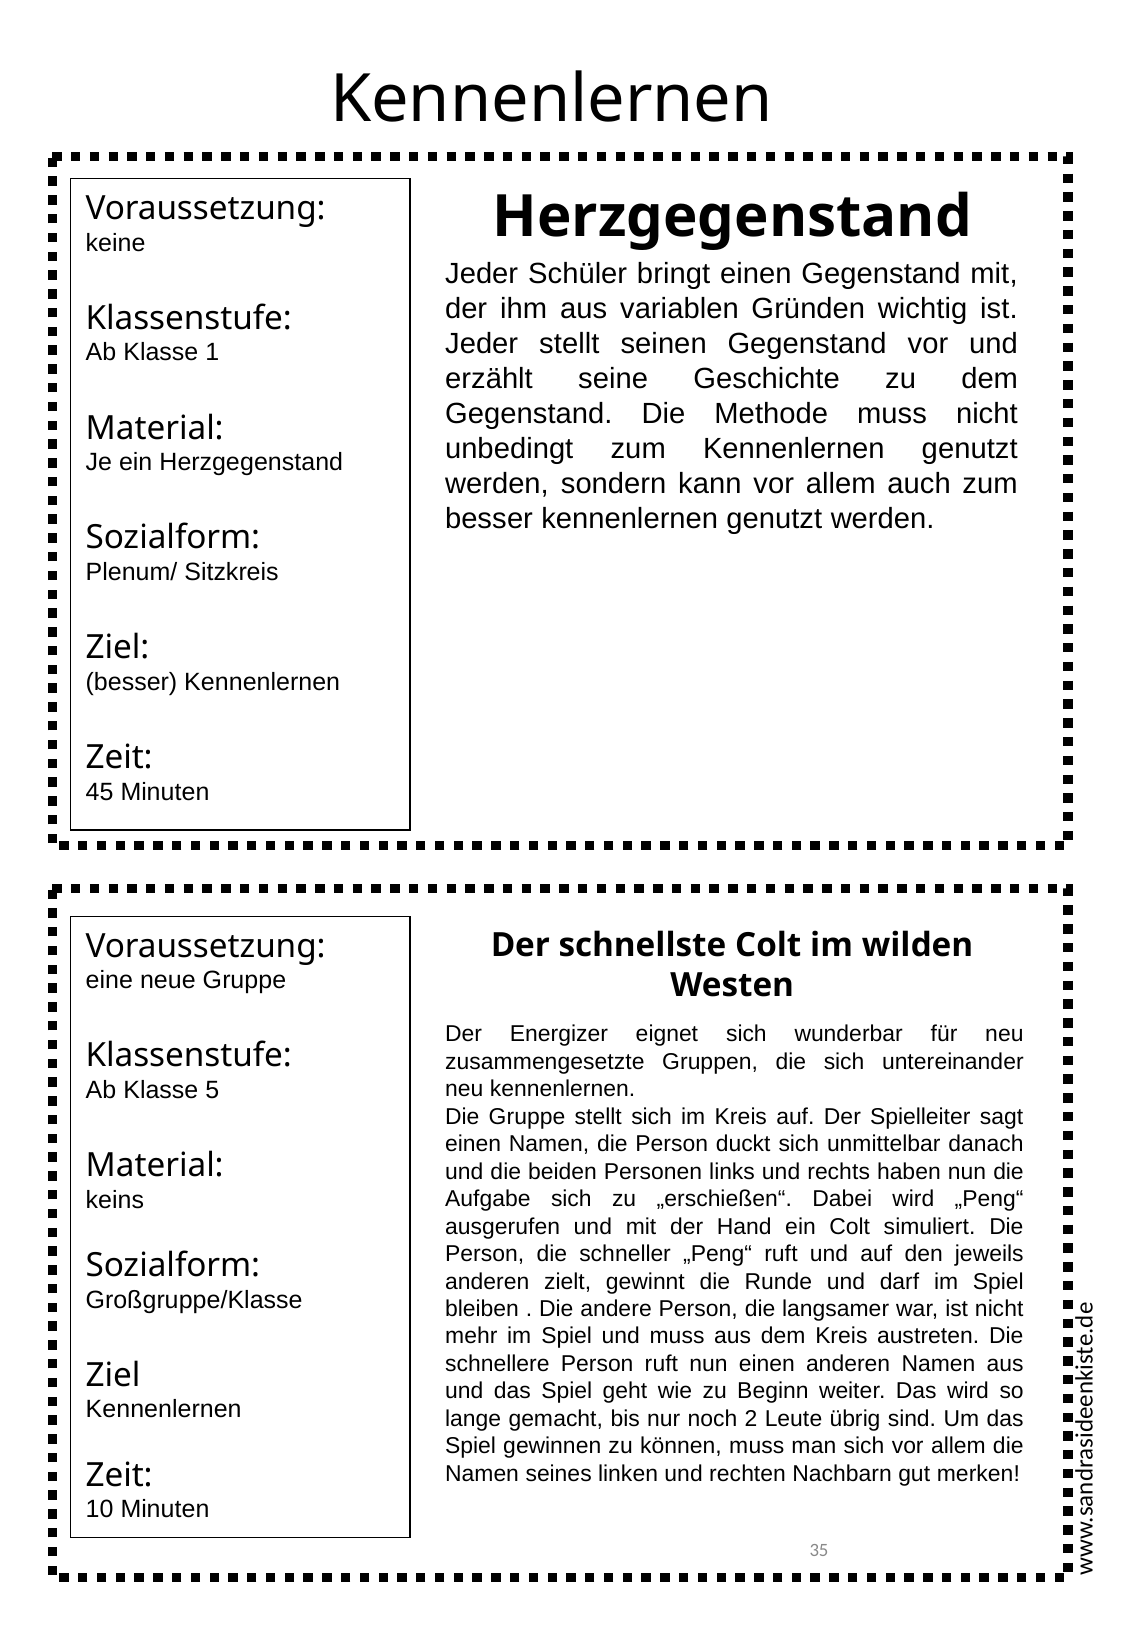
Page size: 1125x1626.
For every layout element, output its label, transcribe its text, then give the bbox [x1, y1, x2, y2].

text_box Herzgegenstand [410, 170, 1055, 257]
text_box Voraussetzung: eine neue Gruppe Klassenstufe: Ab Klasse 5 Material: keins Sozialform: Großgruppe/Klasse Ziel Kennenlernen Zeit: 10 Minuten [70, 916, 411, 1538]
text_box www.sandrasideenkiste.de [1059, 1074, 1106, 1591]
text_box [794, 1506, 1048, 1593]
text_box Jeder Schüler bringt einen Gegenstand mit, der ihm aus variablen Gründen wichtig ist. Jeder stellt seinen Gegenstand vor und erzählt seine Geschichte zu dem Gegenstand. Die Methode muss nicht unbedingt zum Kennenlernen genutzt werden, sondern kann vor allem auch zum besser kennenlernen genutzt werden. [430, 247, 1039, 546]
text_box Der Energizer eignet sich wunderbar für neu zusammengesetzte Gruppen, die sich untereinander neu kennenlernen. Die Gruppe stellt sich im Kreis auf. Der Spielleiter sagt einen Namen, die Person duckt sich unmittelbar danach und die beiden Personen links und rechts haben nun die Aufgabe sich zu „erschießen“. Dabei wird „Peng“ ausgerufen und mit der Hand ein Colt simuliert. Die Person, die schneller „Peng“ ruft und auf den jeweils anderen zielt, gewinnt die Runde und darf im Spiel bleiben . Die andere Person, die langsamer war, ist nicht mehr im Spiel und muss aus dem Kreis austreten. Die schnellere Person ruft nun einen anderen Namen aus und das Spiel geht wie zu Beginn weiter. Das wird so lange gemacht, bis nur noch 2 Leute übrig sind. Um das Spiel gewinnen zu können, muss man sich vor allem die Namen seines linken und rechten Nachbarn gut merken! [430, 1011, 1039, 1499]
text_box Kennenlernen [52, 47, 1069, 144]
text_box Voraussetzung: keine Klassenstufe: Ab Klasse 1 Material: Je ein Herzgegenstand Sozialform: Plenum/ Sitzkreis Ziel: (besser) Kennenlernen Zeit: 45 Minuten [70, 178, 411, 831]
text_box Der schnellste Colt im wilden Westen [410, 915, 1055, 1012]
